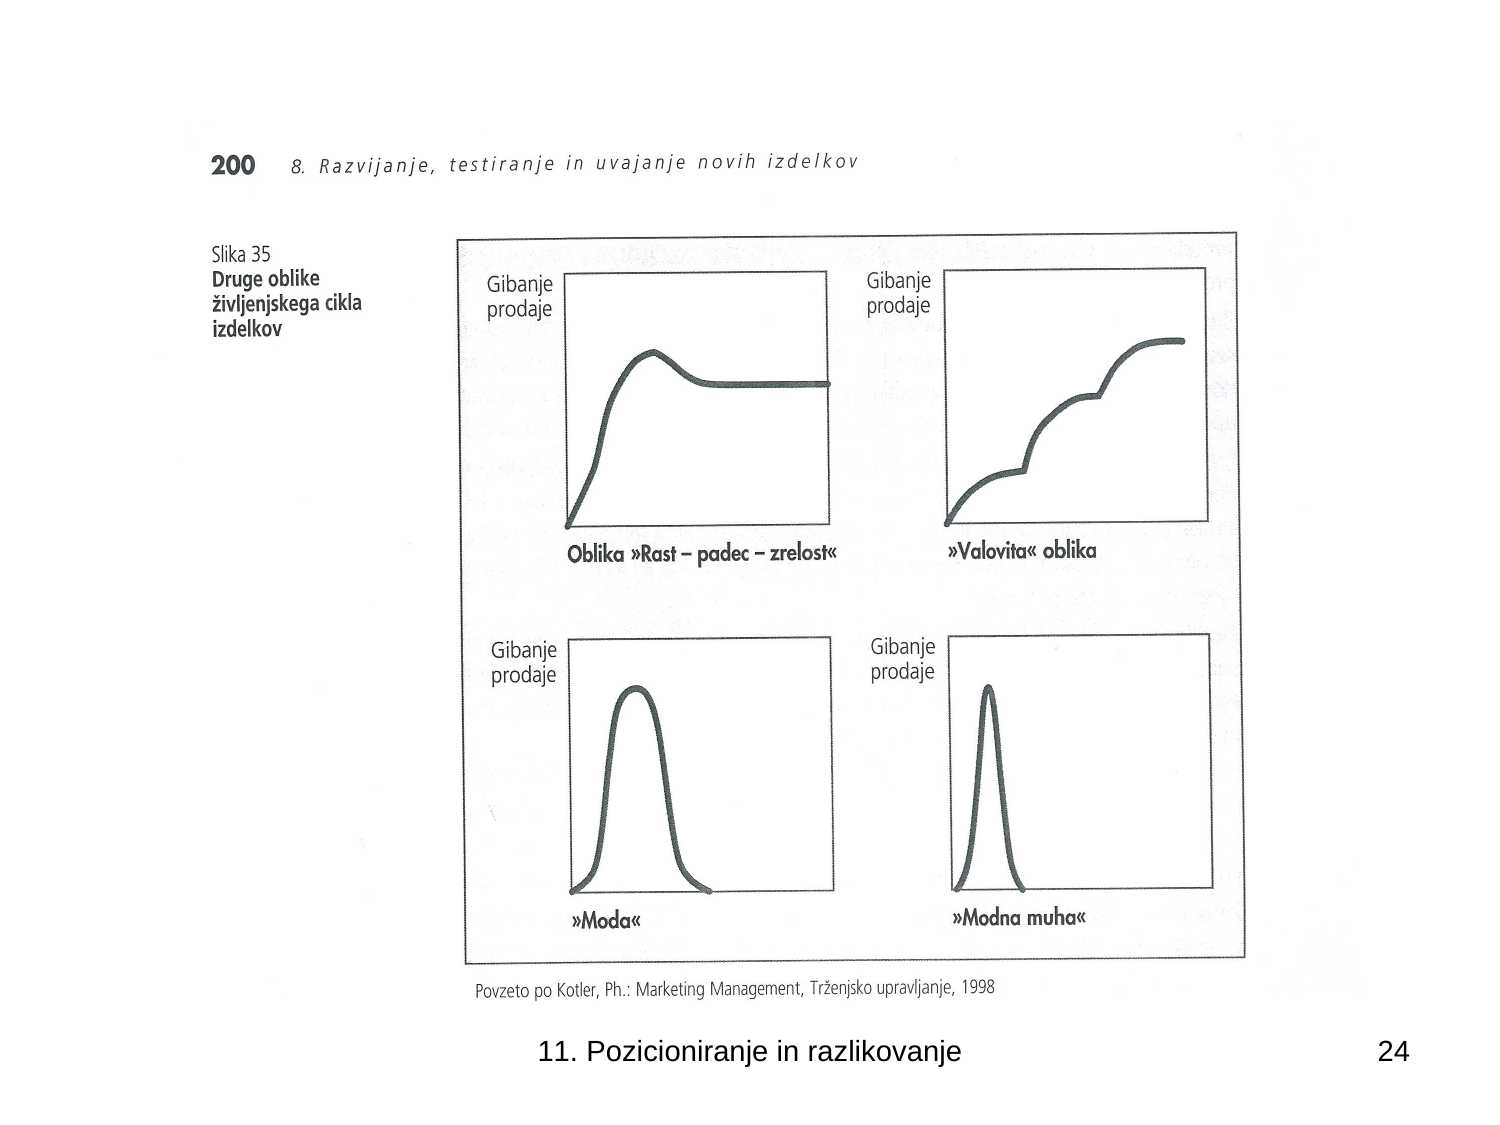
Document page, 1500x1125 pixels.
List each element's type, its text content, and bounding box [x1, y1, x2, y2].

text_box <number> [1074, 1024, 1426, 1103]
text_box 11. Pozicioniranje in razlikovanje [512, 1024, 988, 1103]
picture [129, 104, 1371, 1021]
